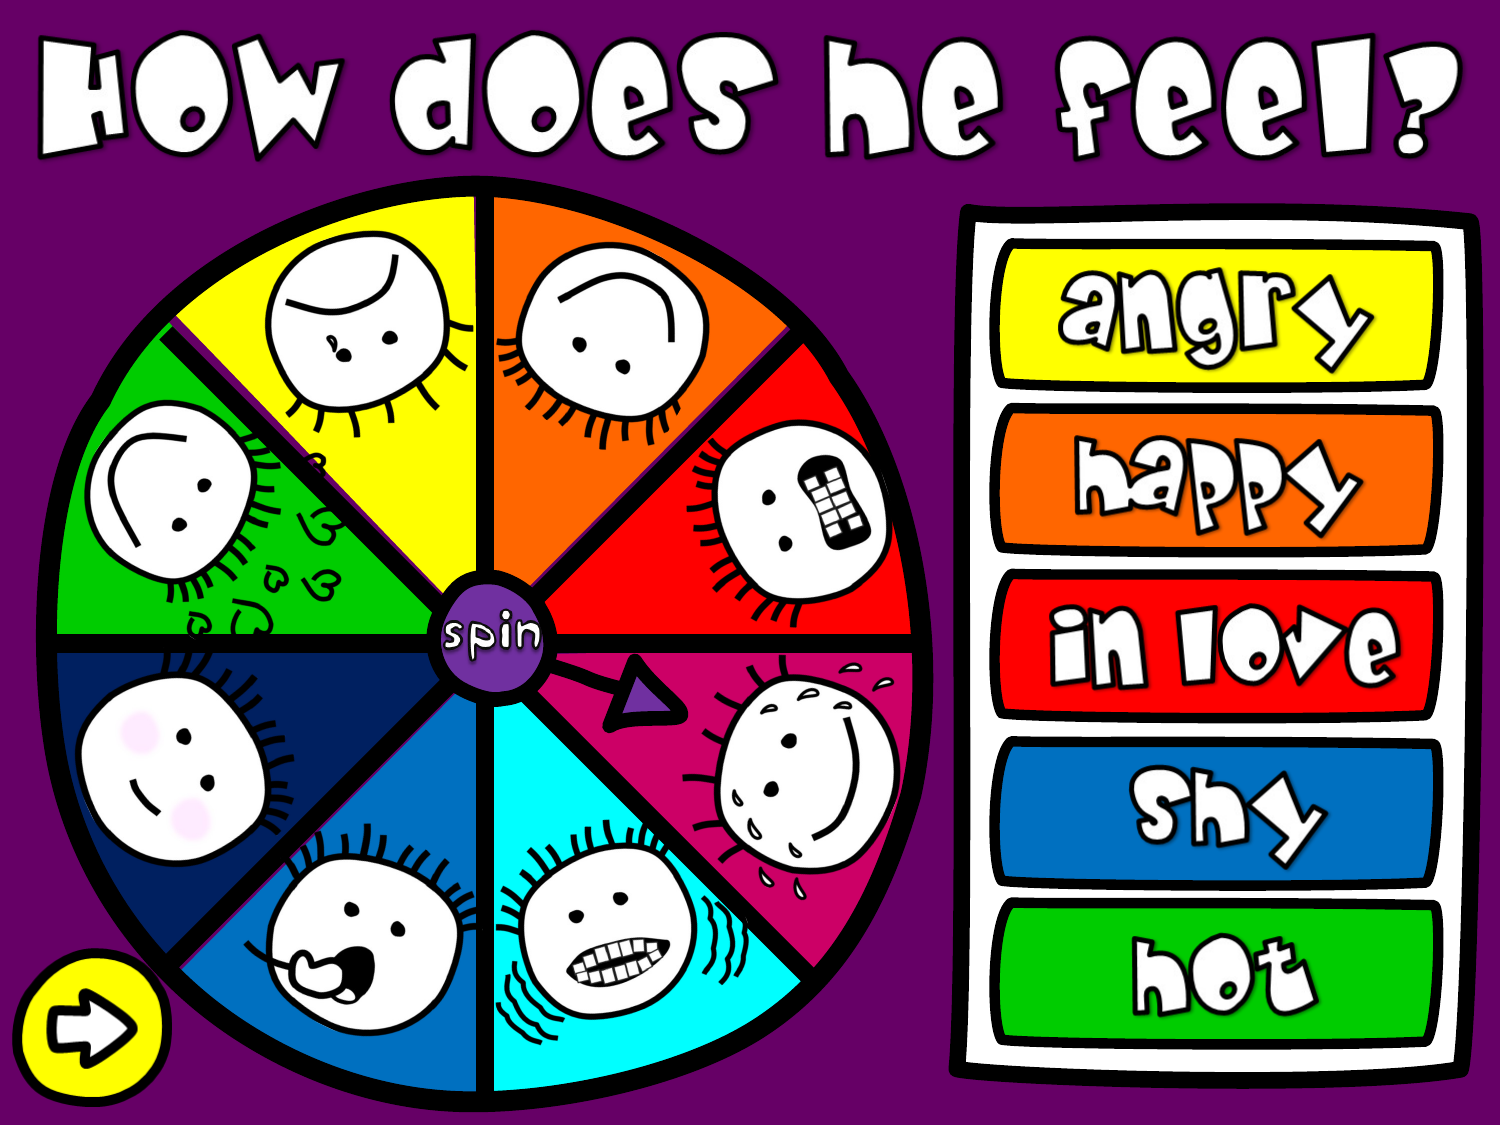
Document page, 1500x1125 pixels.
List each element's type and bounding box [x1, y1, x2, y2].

picture [1042, 249, 1390, 382]
picture [1064, 409, 1368, 552]
picture [1027, 585, 1418, 703]
picture [10, 20, 1476, 1069]
text_box [730, 873, 847, 978]
text_box [690, 332, 838, 443]
text_box [178, 271, 290, 431]
text_box [241, 197, 474, 324]
text_box [262, 647, 730, 869]
text_box [536, 464, 727, 640]
picture [429, 597, 557, 669]
text_box [493, 933, 800, 1090]
text_box [321, 392, 640, 597]
text_box [304, 539, 430, 641]
text_box [71, 774, 294, 963]
text_box [77, 324, 234, 477]
text_box [46, 550, 187, 695]
text_box [183, 887, 489, 1101]
picture [12, 948, 172, 1108]
text_box [787, 593, 915, 684]
text_box [956, 211, 1476, 1081]
picture [1113, 915, 1333, 1033]
text_box [654, 293, 786, 458]
text_box [492, 198, 567, 345]
text_box [848, 799, 898, 918]
picture [1106, 745, 1339, 882]
